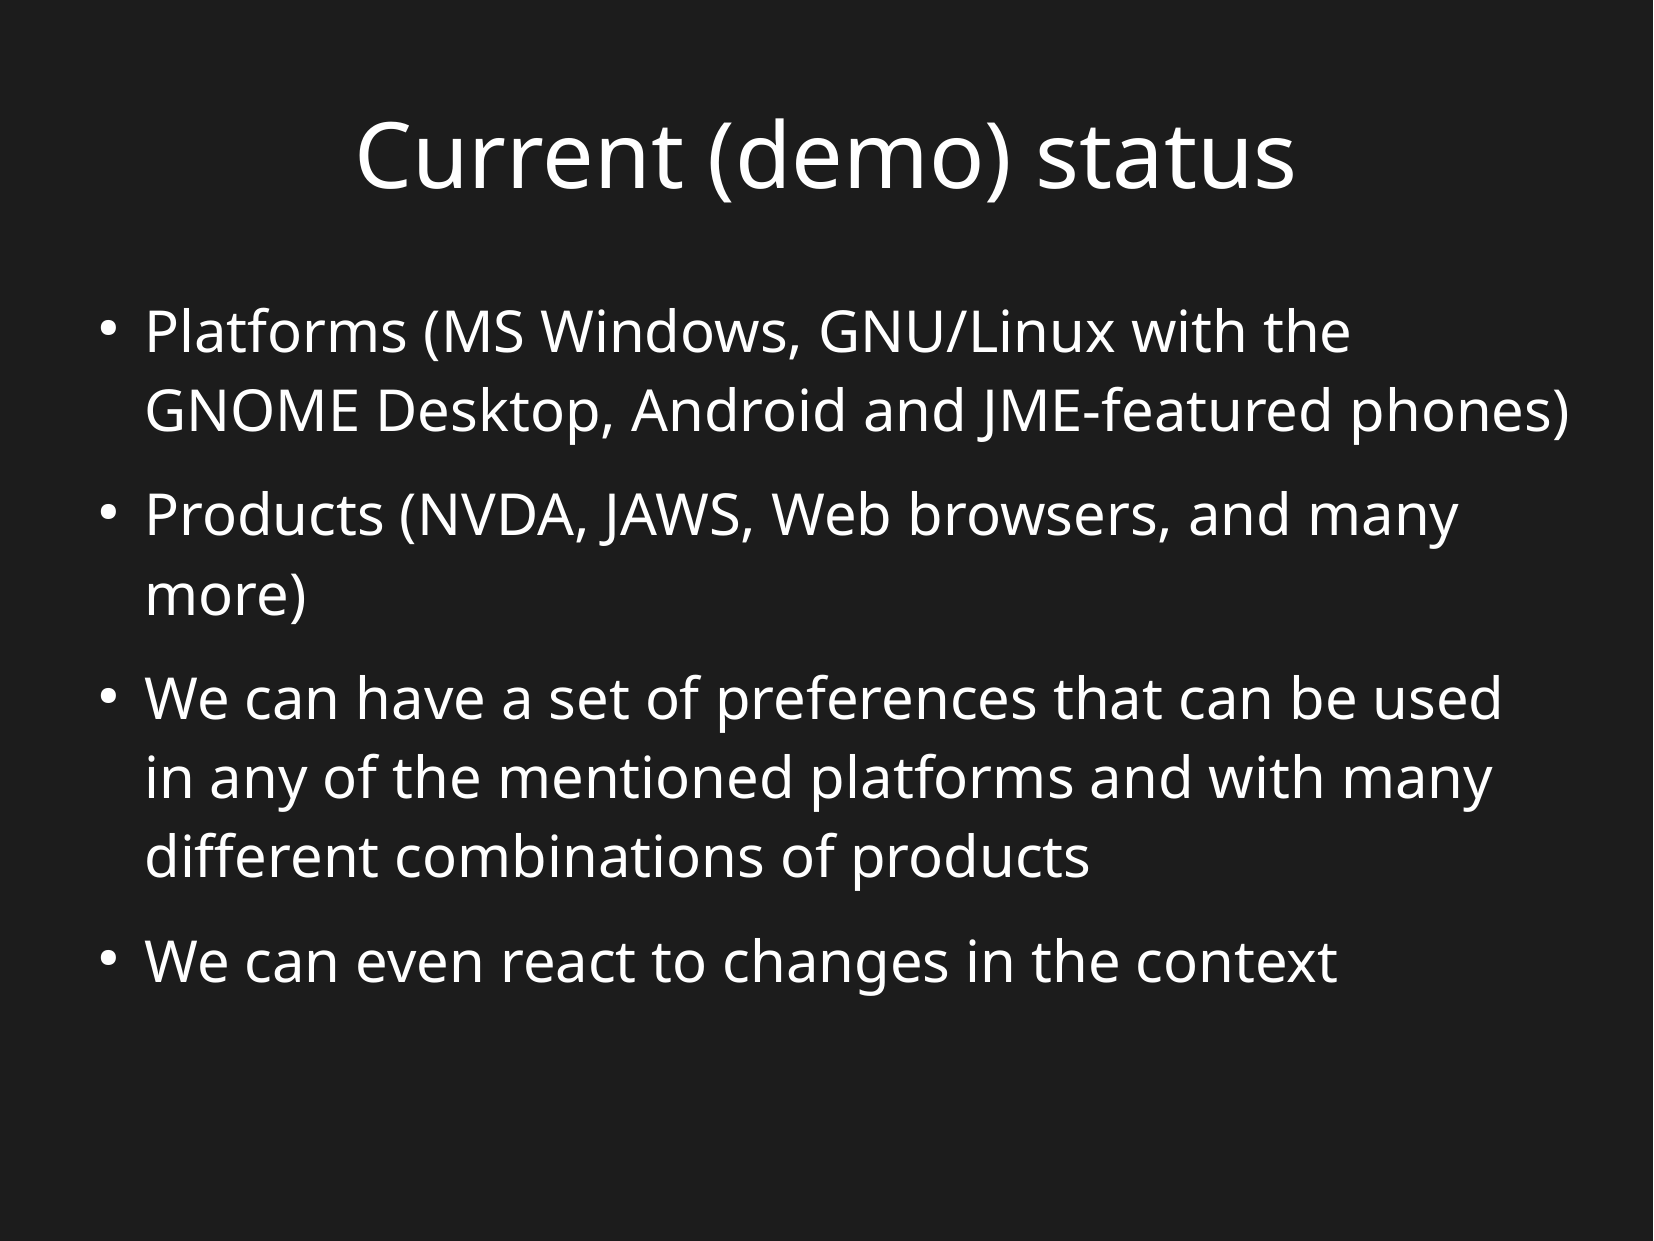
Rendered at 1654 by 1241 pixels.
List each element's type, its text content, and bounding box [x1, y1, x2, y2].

title Current (demo) status [82, 49, 1571, 257]
list Platforms (MS Windows, GNU/Linux with the GNOME Desktop, Android and JME-featured phones) Products (NVDA, JAWS, Web browsers, and many more) We can have a set of preferences that can be used in any of the mentioned platforms and with many different combinations of products We can even react to changes in the context [82, 290, 1571, 1010]
